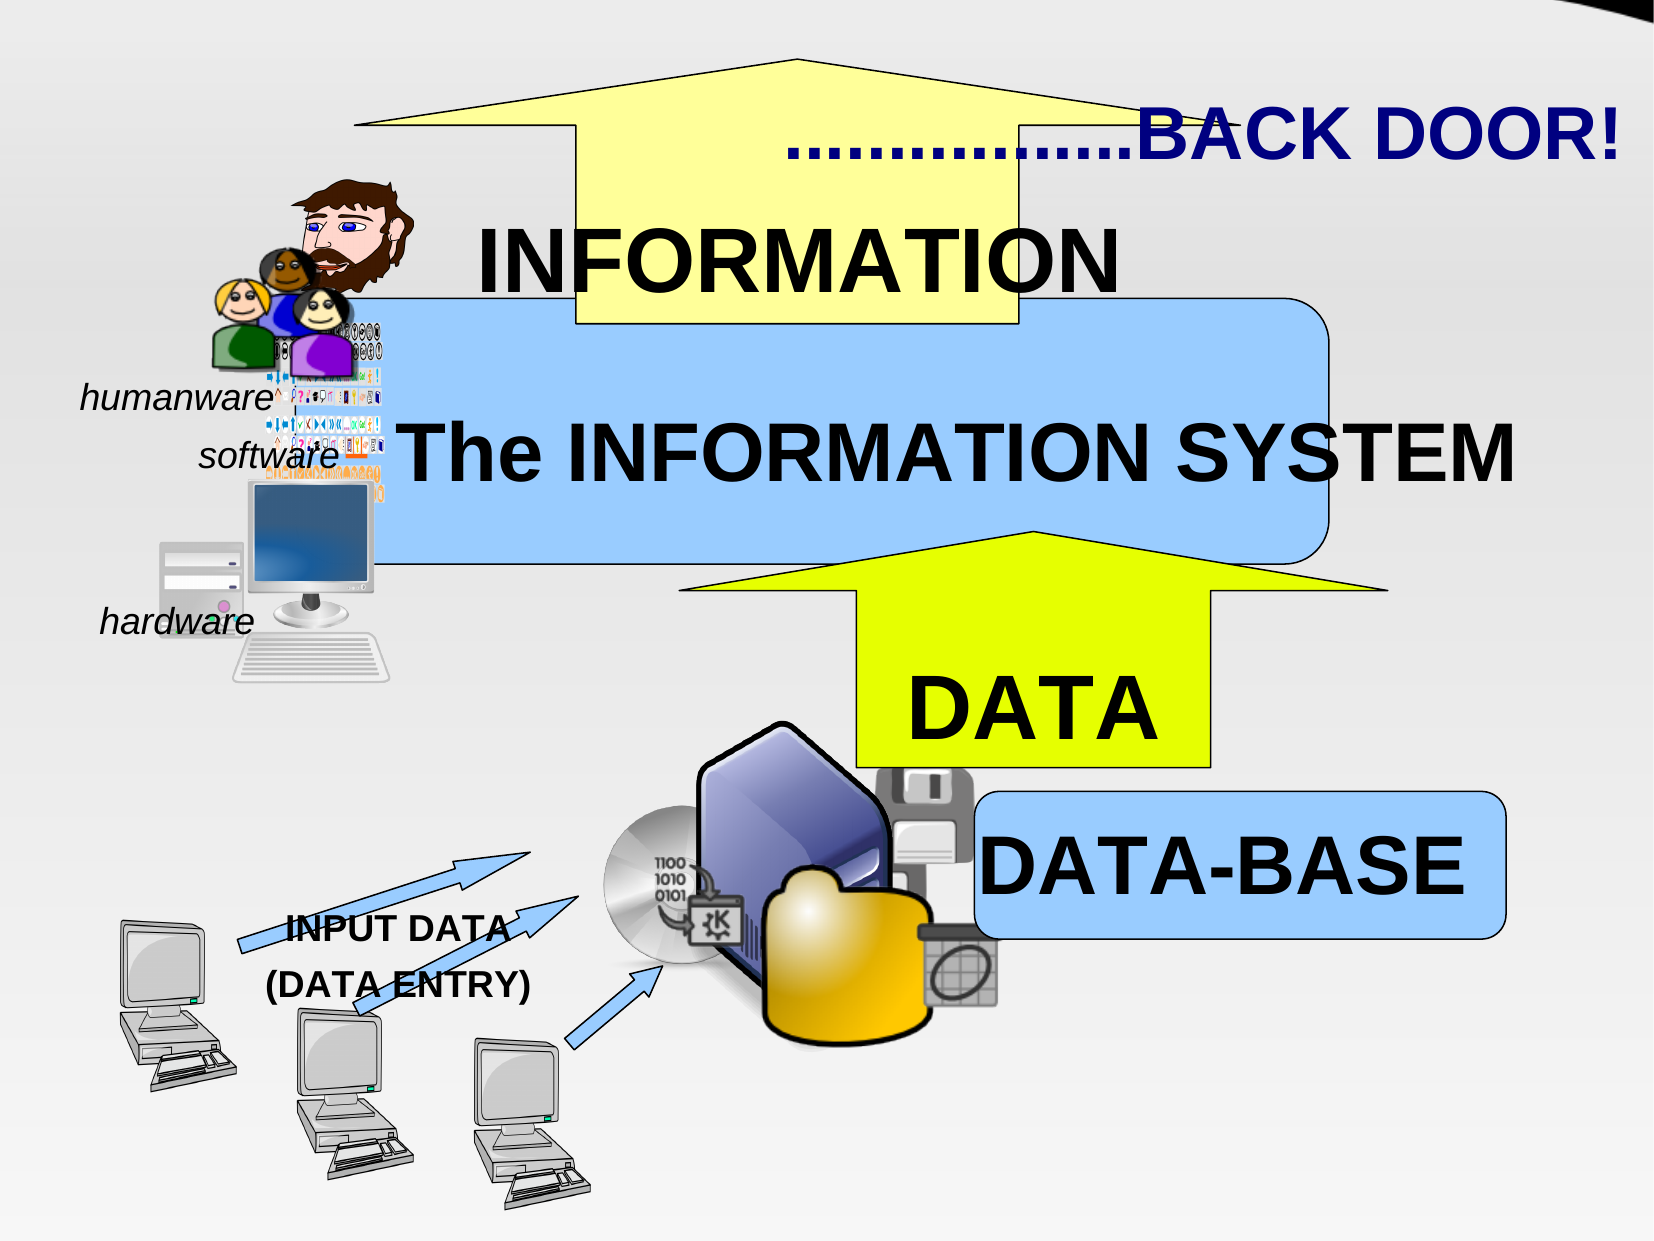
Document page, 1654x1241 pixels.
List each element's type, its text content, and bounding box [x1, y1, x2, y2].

text_box [473, 502, 1388, 768]
text_box [621, 965, 663, 1011]
title .................BACK DOOR! [549, 41, 1625, 207]
text_box DATA-BASE [915, 779, 1530, 908]
picture [0, 0, 1654, 1241]
text_box software [0, 413, 355, 484]
list The INFORMATION SYSTEM [385, 383, 1565, 502]
text_box INPUT DATA (DATA ENTRY)‏ [177, 885, 621, 1015]
text_box humanware [0, 354, 355, 413]
text_box DATA [879, 614, 1188, 768]
text_box [974, 908, 1507, 940]
text_box [364, 298, 1329, 383]
text_box [404, 852, 531, 885]
text_box INFORMATION [437, 166, 1164, 321]
text_box hardware [0, 579, 355, 650]
text_box [564, 1015, 616, 1050]
text_box [354, 96, 549, 126]
